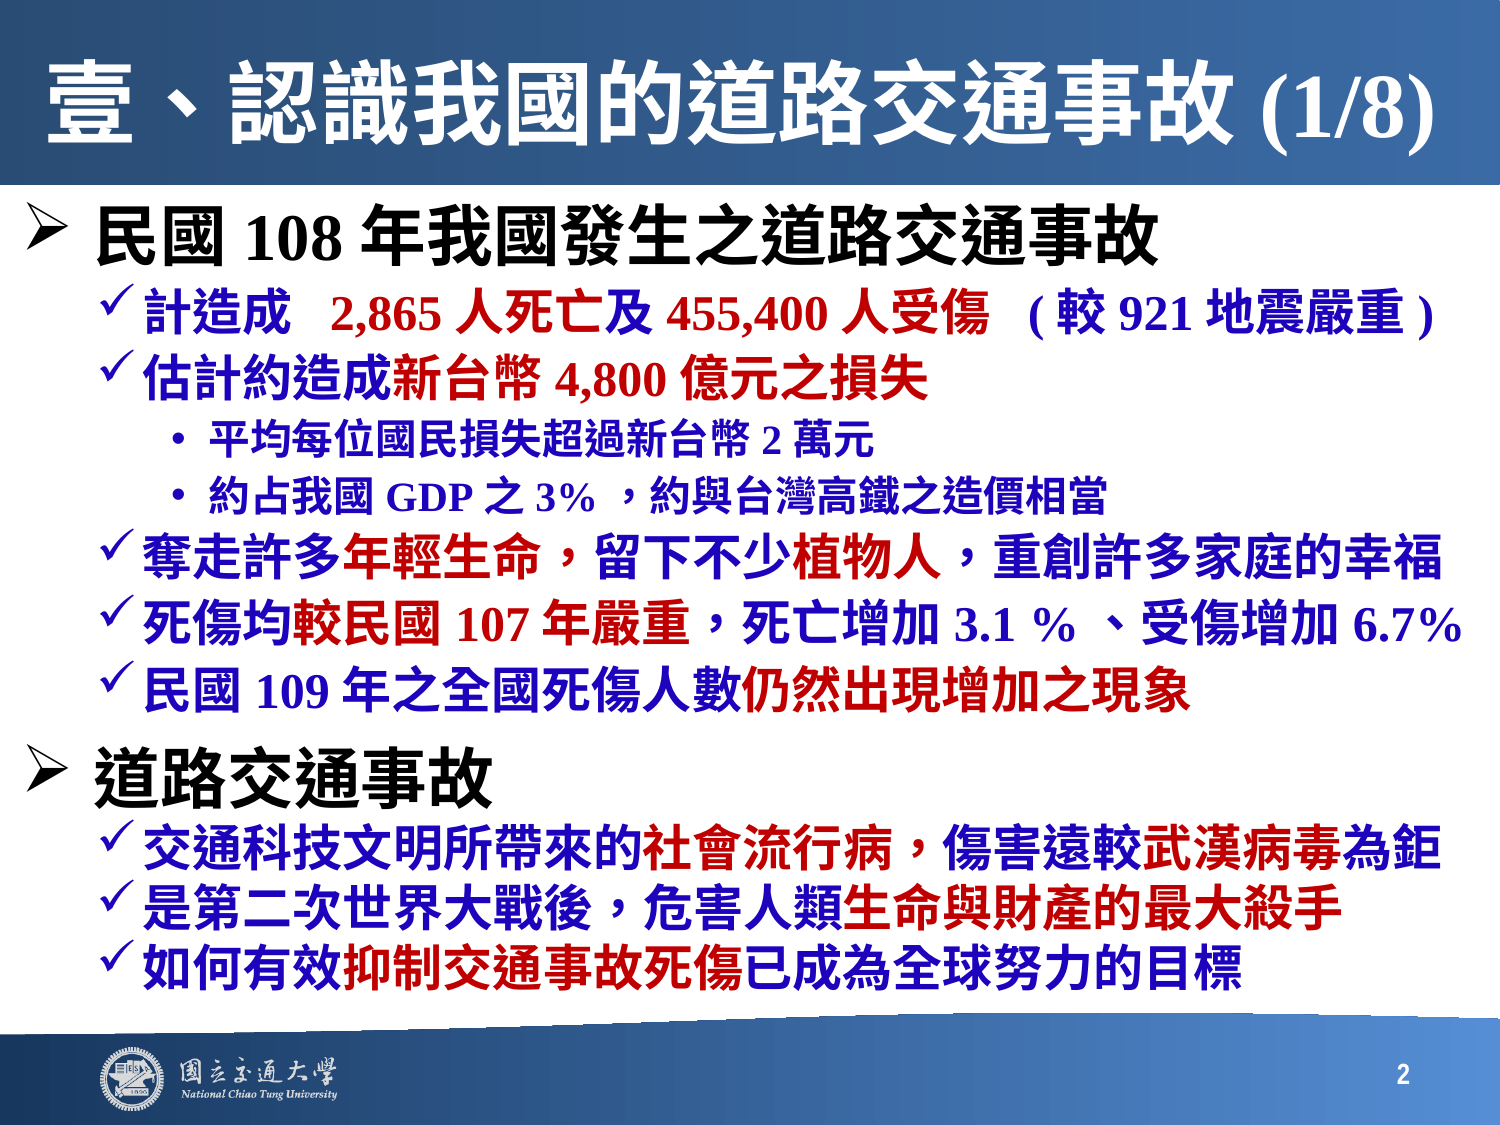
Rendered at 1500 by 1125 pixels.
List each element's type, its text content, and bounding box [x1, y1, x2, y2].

title 壹、認識我國的道路交通事故(1/8) [29, 31, 1483, 171]
slide_number <編號> [1074, 1042, 1425, 1103]
list 民國108年我國發生之道路交通事故 計造成 2,865人死亡及455,400人受傷 (較921地震嚴重) 估計約造成新台幣4,800億元之損失 平均每位國民損失超過新台幣2萬元 約占我國GDP之3%，約與台灣高鐵之造價相當 奪走許多年輕生命，留下不少植物人，重創許多家庭的幸福 死傷均較民國107年嚴重，死亡增加3.1 %、受傷增加6.7% 民國109年之全國死傷人數仍然出現增加之現象 道路交通事故 交通科技文明所帶來的社會流行病，傷害遠較武漢病毒為鉅 是第二次世界大戰後，危害人類生命與財產的最大殺手 如何有效抑制交通事故死傷已成為全球努力的目標 [6, 186, 1500, 1026]
